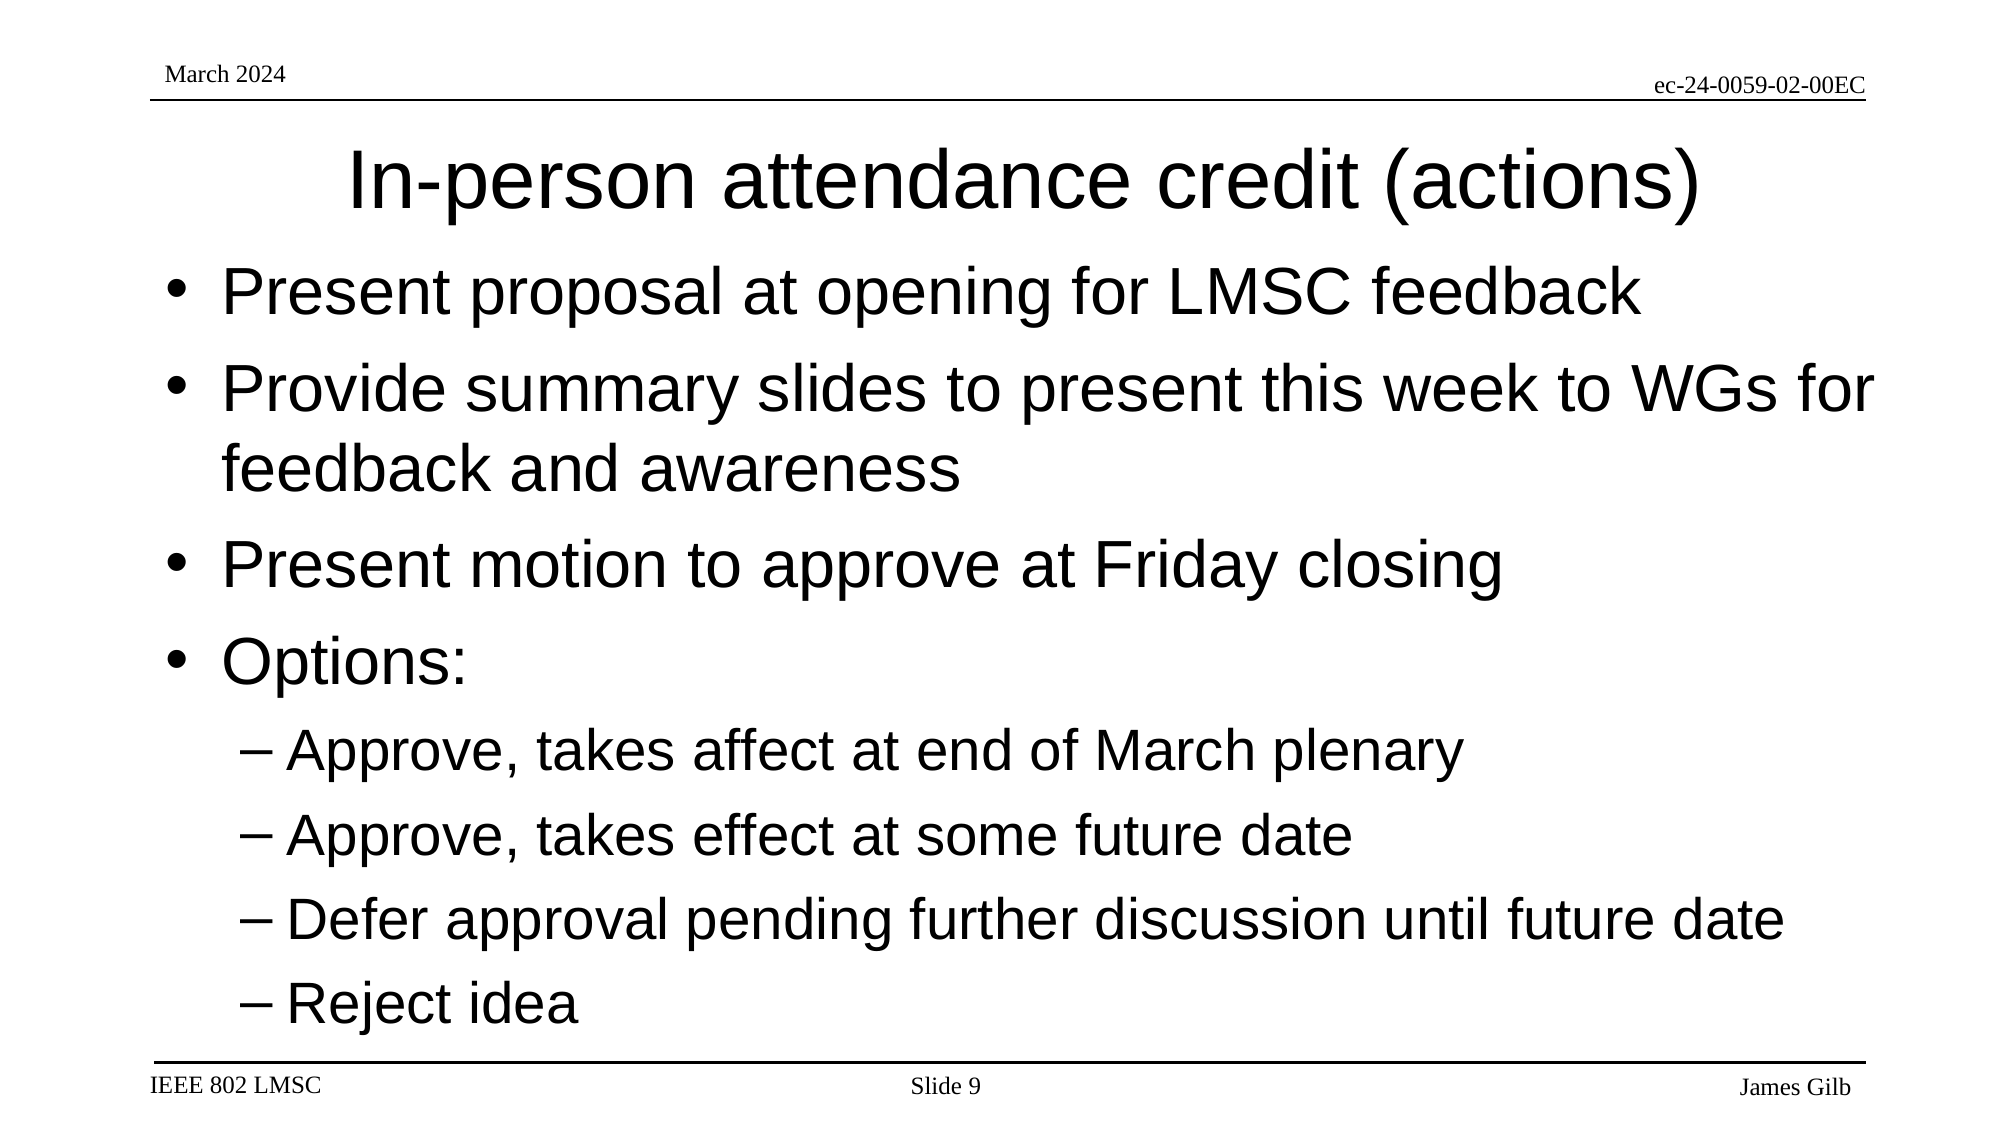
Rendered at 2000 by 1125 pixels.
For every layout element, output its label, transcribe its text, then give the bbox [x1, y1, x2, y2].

list Present proposal at opening for LMSC feedback Provide summary slides to present this week to WGs for feedback and awareness Present motion to approve at Friday closing Options: Approve, takes affect at end of March plenary Approve, takes effect at some future date Defer approval pending further discussion until future date Reject idea [149, 239, 1900, 1051]
title In-person attendance credit (actions) [149, 112, 1900, 238]
